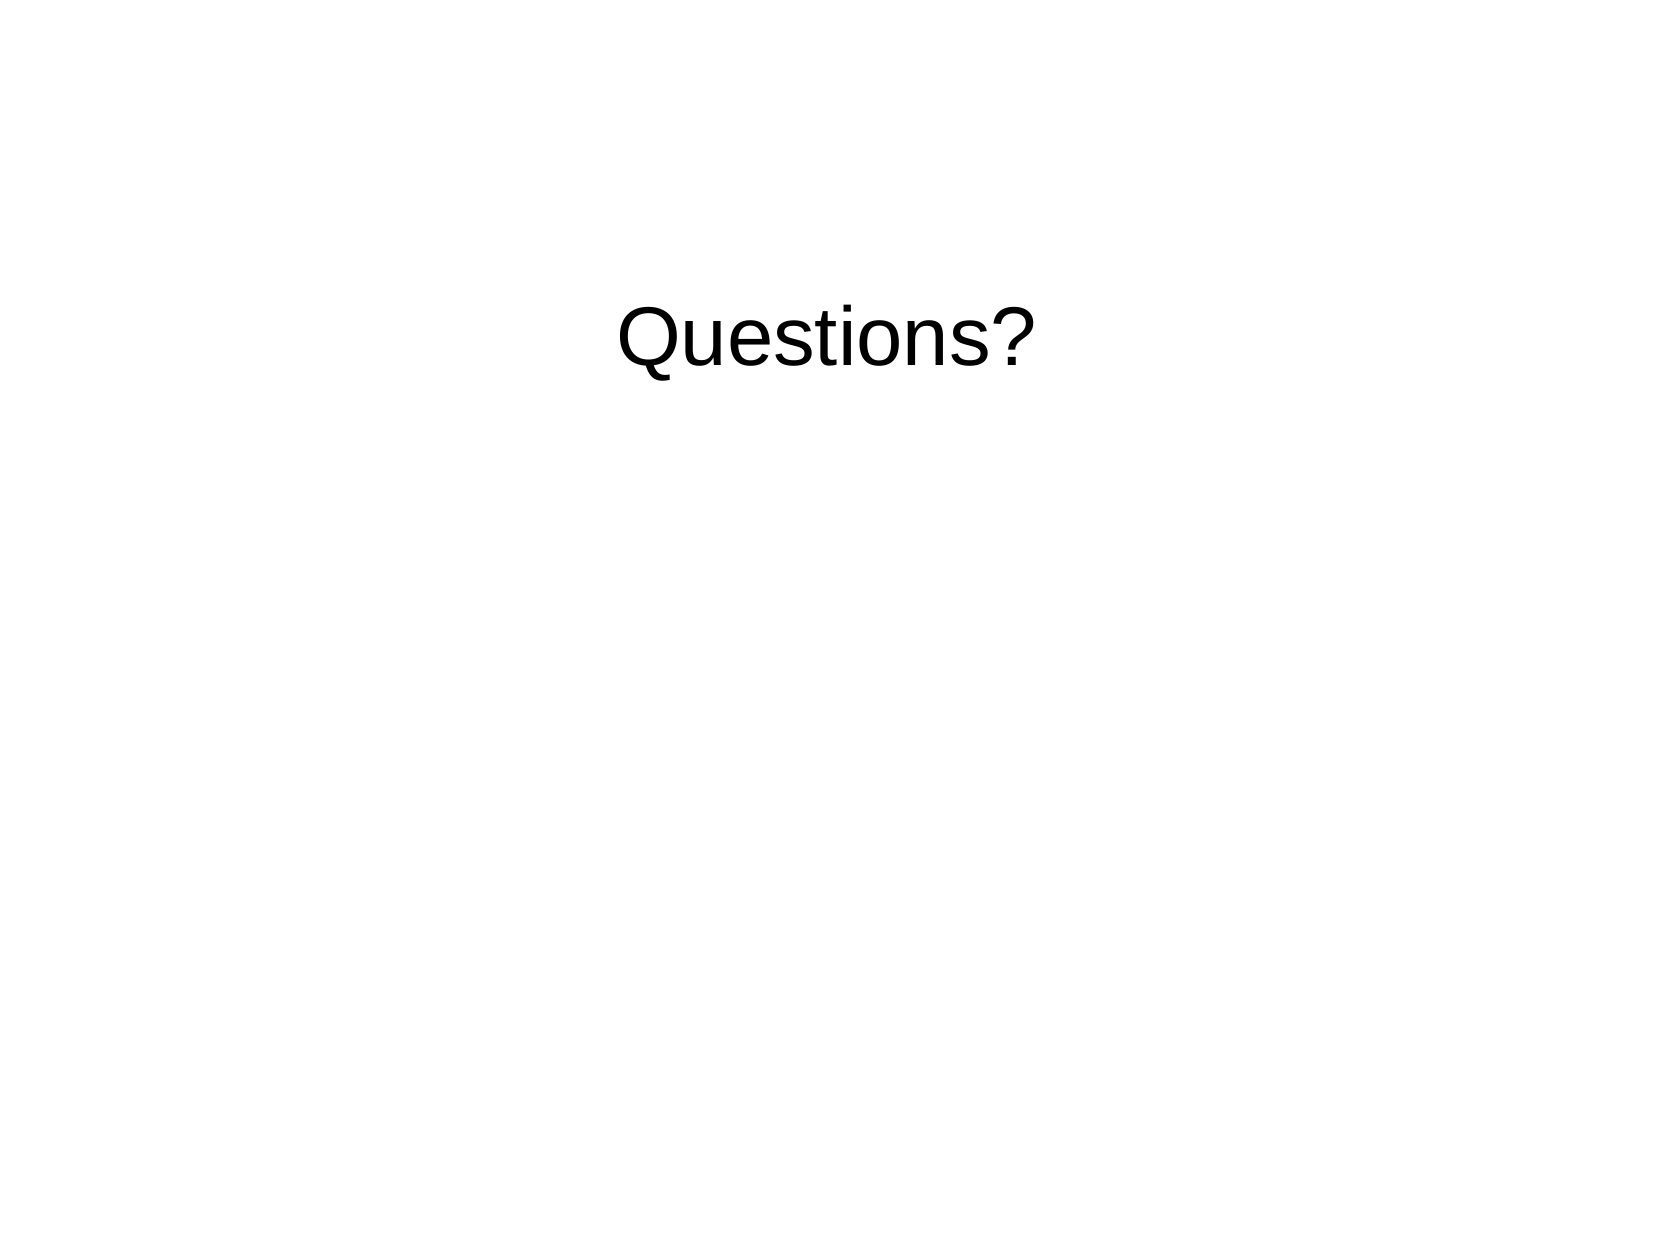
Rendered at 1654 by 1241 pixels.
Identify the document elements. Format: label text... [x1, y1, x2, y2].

list Questions? [82, 290, 1571, 1010]
